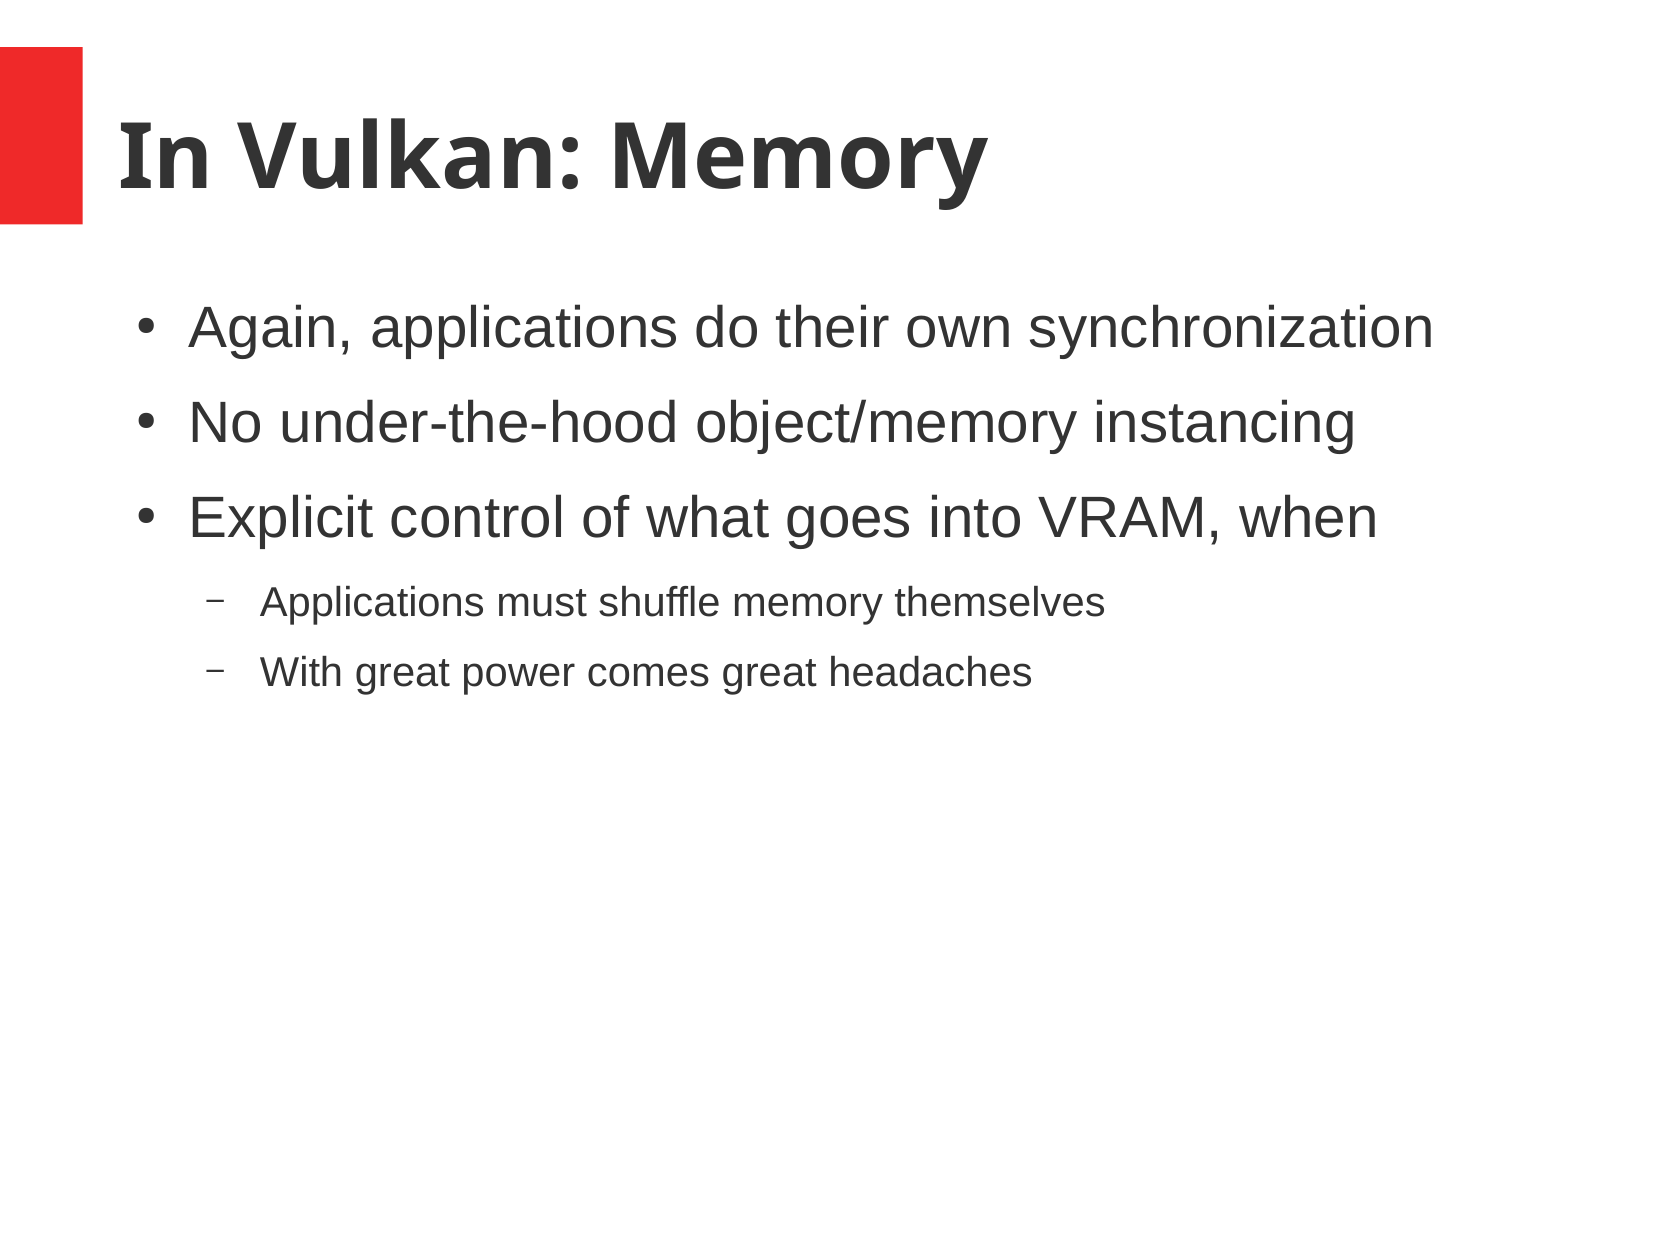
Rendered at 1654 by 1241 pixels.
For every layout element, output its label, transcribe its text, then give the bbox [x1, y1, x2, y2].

list Again, applications do their own synchronization No under-the-hood object/memory instancing Explicit control of what goes into VRAM, when Applications must shuffle memory themselves With great power comes great headaches [118, 295, 1583, 1170]
title In Vulkan: Memory [118, 49, 1571, 257]
